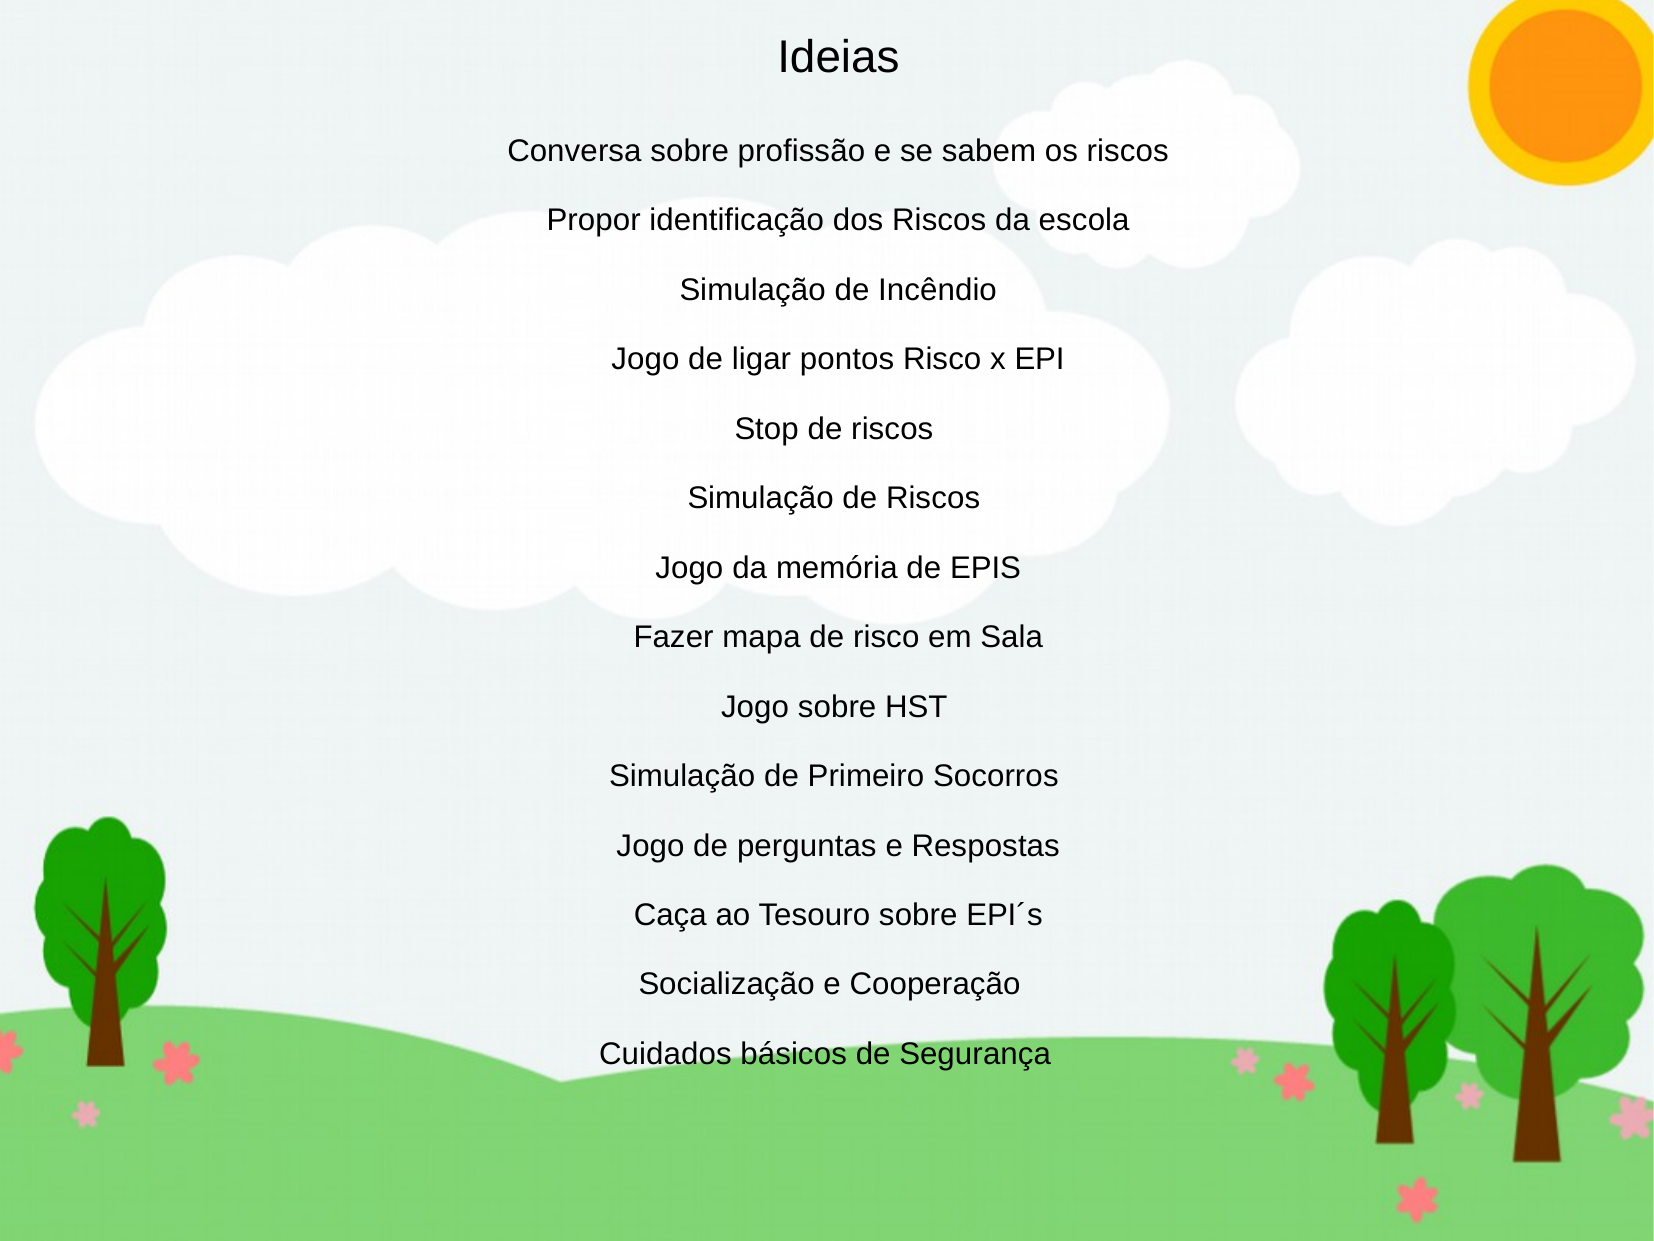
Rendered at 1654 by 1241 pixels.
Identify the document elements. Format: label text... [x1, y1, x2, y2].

subtitle Ideias Conversa sobre profissão e se sabem os riscos Propor identificação dos Riscos da escola Simulação de Incêndio Jogo de ligar pontos Risco x EPI Stop de riscos Simulação de Riscos Jogo da memória de EPIS Fazer mapa de risco em Sala Jogo sobre HST Simulação de Primeiro Socorros Jogo de perguntas e Respostas Caça ao Tesouro sobre EPI´s Socialização e Cooperação Cuidados básicos de Segurança [47, 30, 1630, 1123]
picture [0, 0, 1654, 1241]
